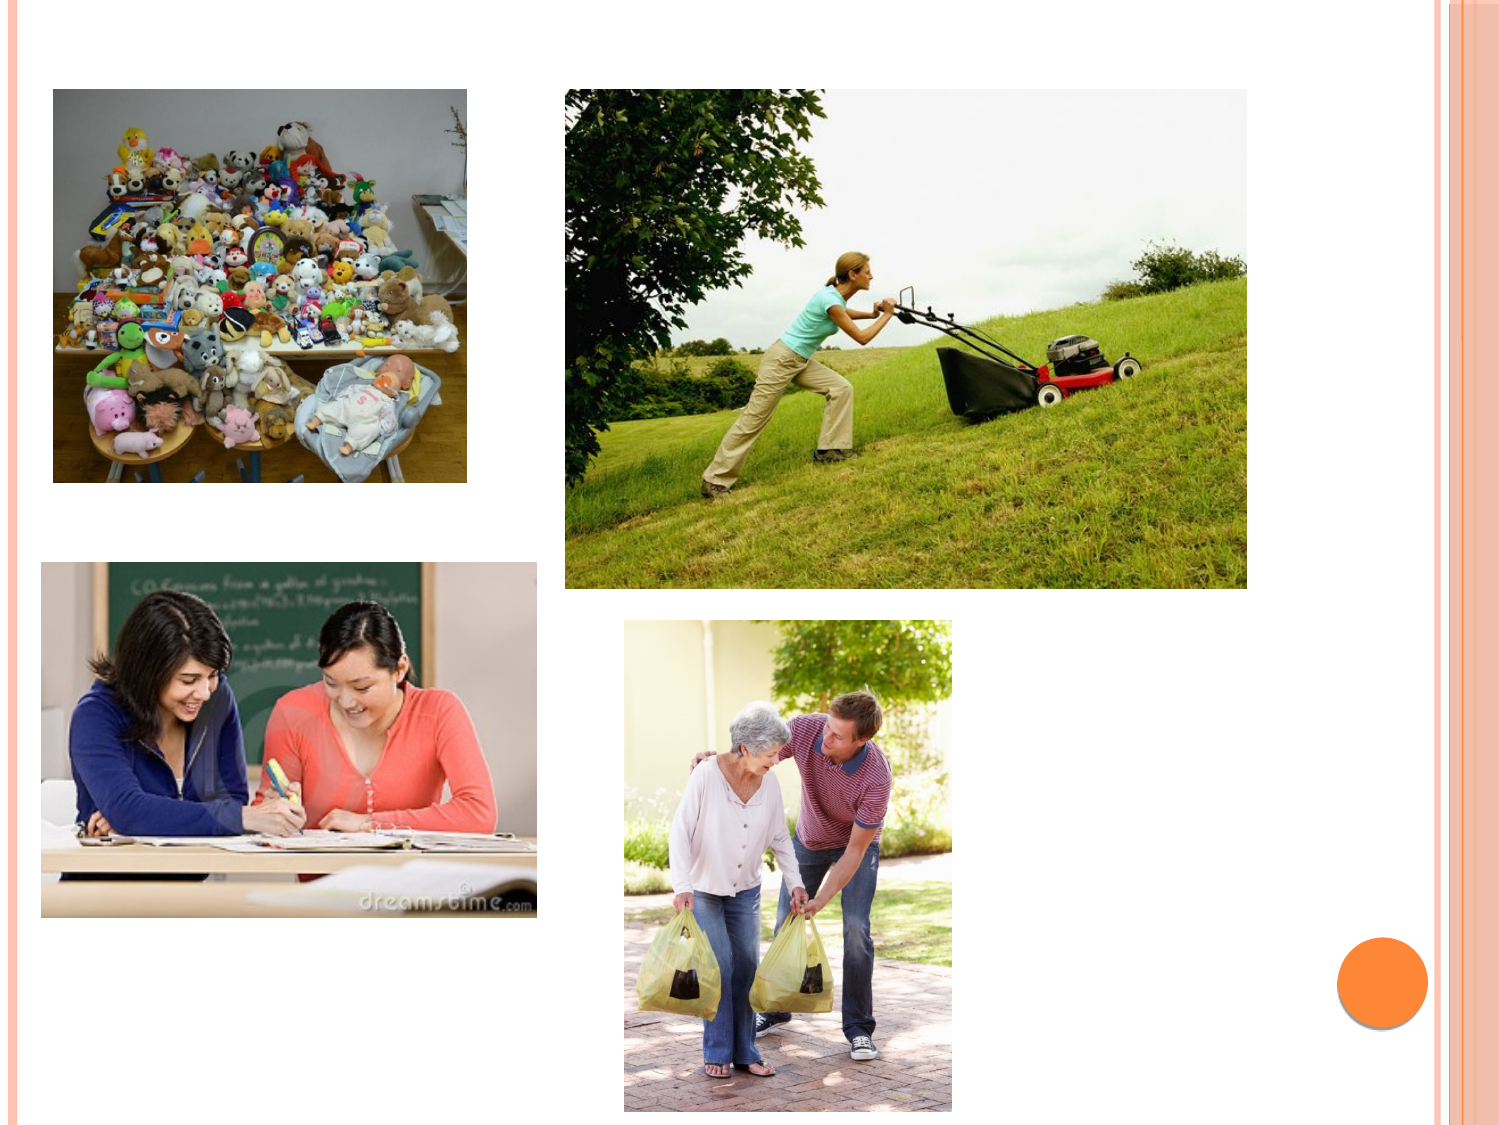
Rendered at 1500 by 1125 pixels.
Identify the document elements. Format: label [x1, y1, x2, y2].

picture [565, 89, 1247, 589]
picture [41, 562, 537, 918]
picture [624, 620, 952, 1112]
picture [53, 89, 467, 484]
